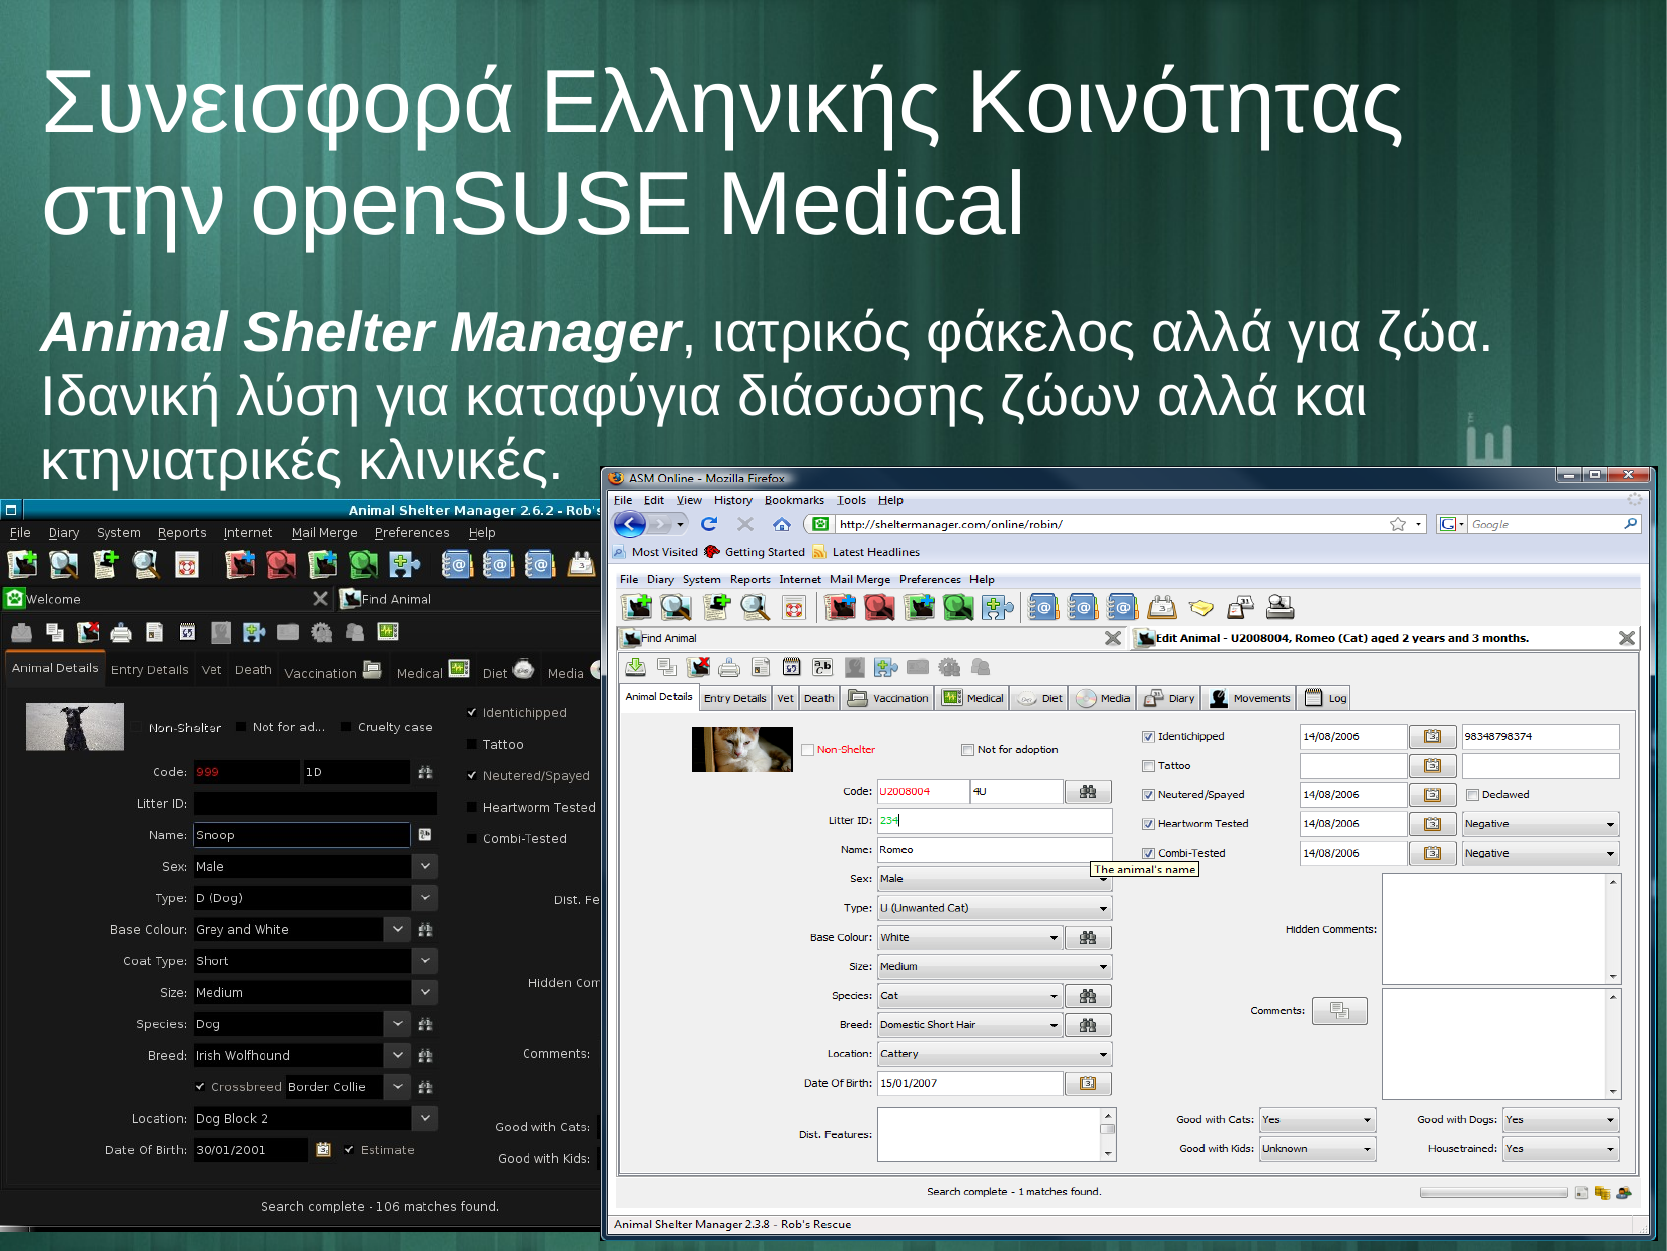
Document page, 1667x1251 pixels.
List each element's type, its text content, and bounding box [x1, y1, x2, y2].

picture [384, 506, 395, 515]
picture [436, 508, 449, 514]
picture [6, 505, 16, 515]
title Συνεισφορά Ελληνικής Κοινότητας στην openSUSE Medical [41, 50, 1628, 257]
list Animal Shelter Manager, ιατρικός φάκελος αλλά για ζώα. Ιδανική λύση για καταφύγια διάσωσης ζώων αλλά και κτηνιατρικές κλινικές. [40, 300, 1627, 499]
picture [400, 505, 433, 515]
picture [522, 505, 529, 515]
picture [567, 505, 591, 515]
picture [350, 506, 381, 515]
picture [0, 0, 1667, 1251]
picture [533, 506, 541, 515]
picture [547, 506, 553, 515]
